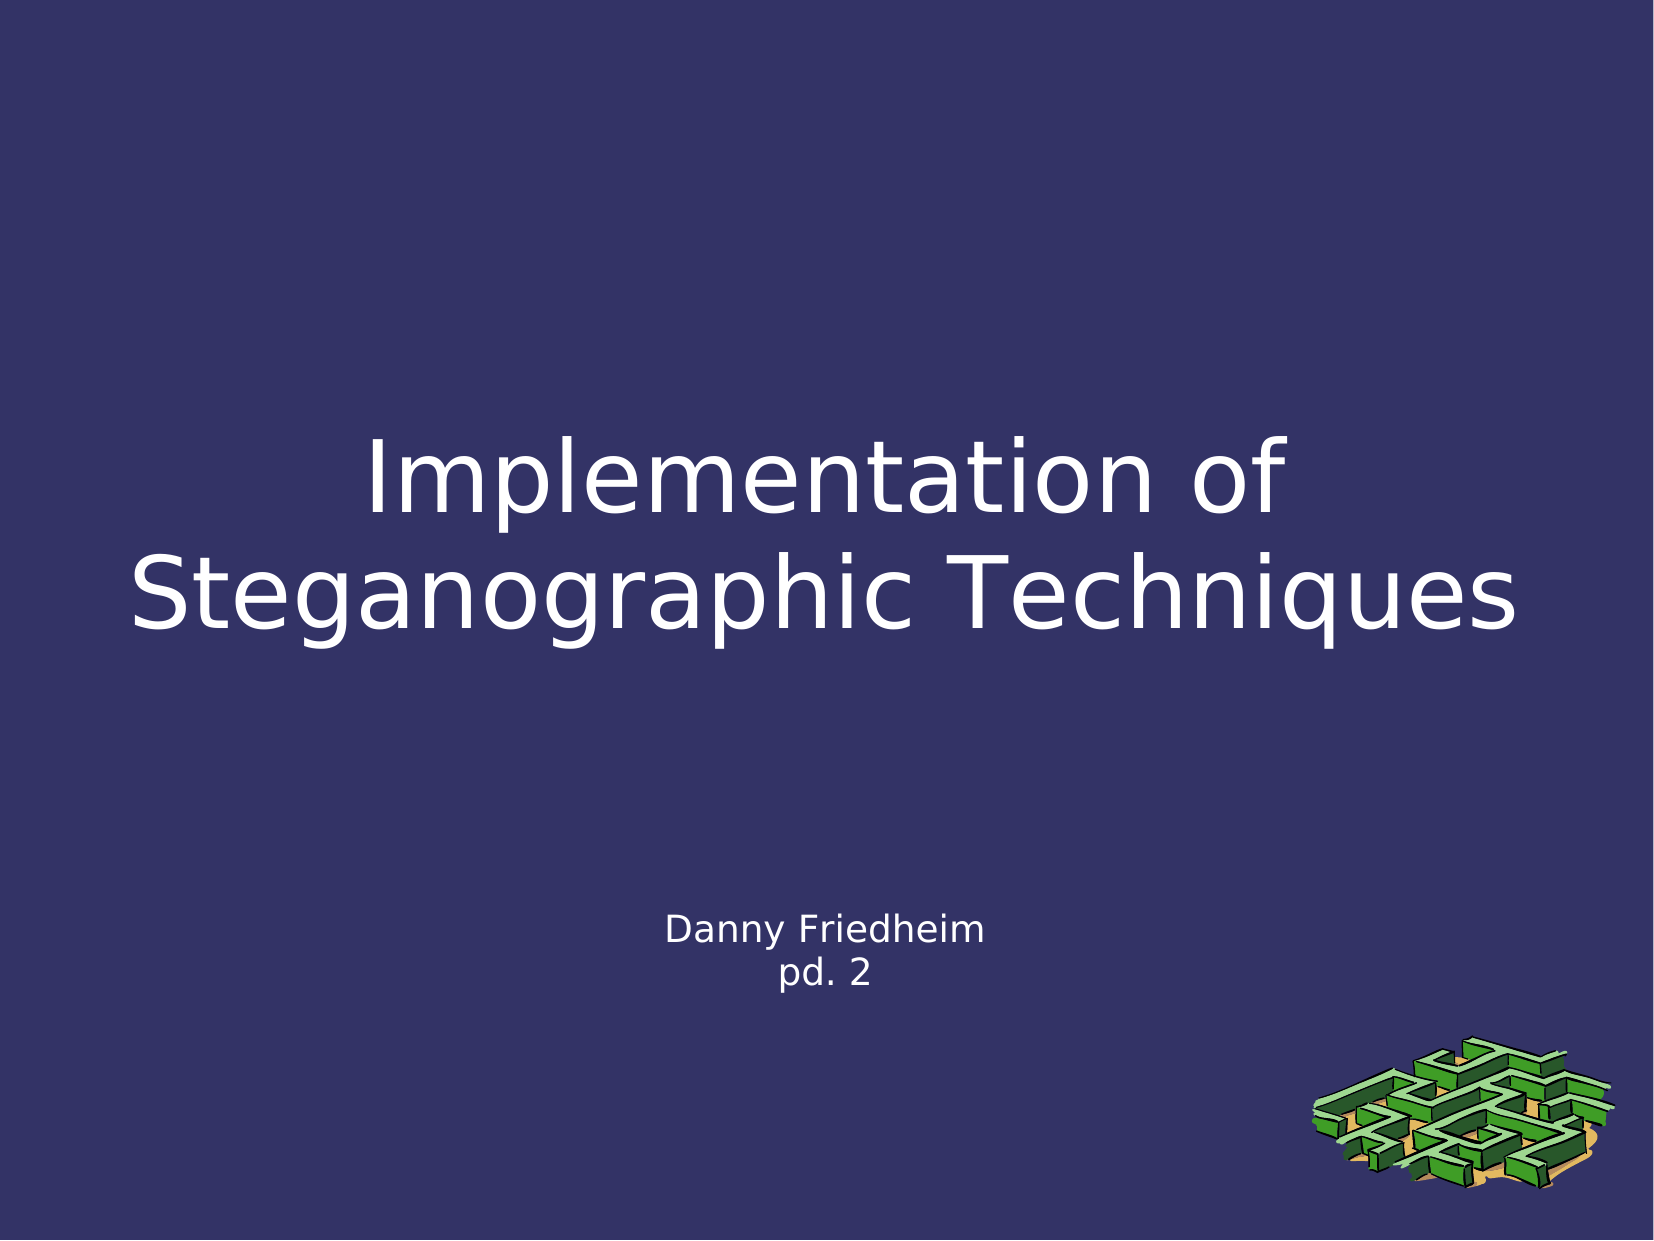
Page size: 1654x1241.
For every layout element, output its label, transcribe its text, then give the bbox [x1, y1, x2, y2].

text_box Danny Friedheim pd. 2 [450, 900, 1201, 1002]
text_box Implementation of Steganographic Techniques [37, 412, 1613, 660]
